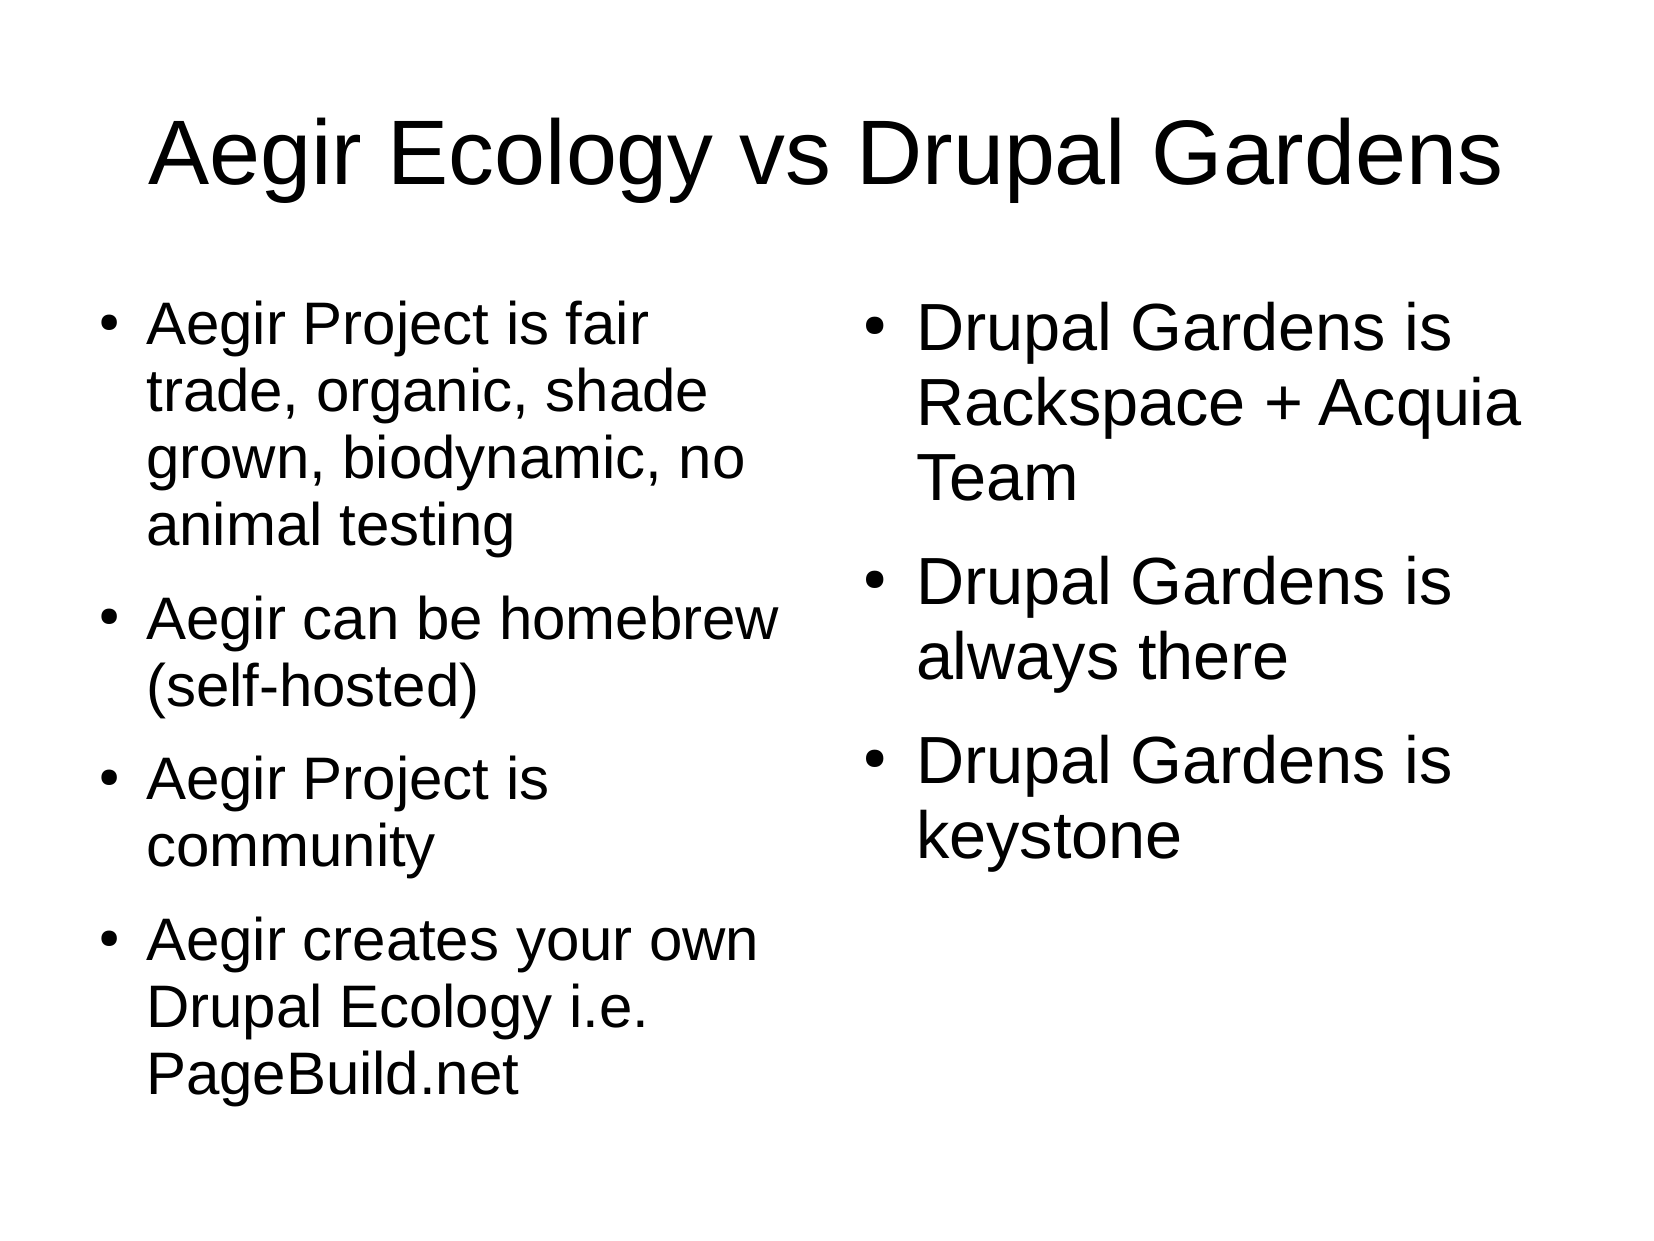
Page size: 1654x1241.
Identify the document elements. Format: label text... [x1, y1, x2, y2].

title Aegir Ecology vs Drupal Gardens [82, 56, 1571, 250]
list Drupal Gardens is Rackspace + Acquia Team Drupal Gardens is always there Drupal Gardens is keystone [845, 290, 1572, 1109]
list Aegir Project is fair trade, organic, shade grown, biodynamic, no animal testing Aegir can be homebrew (self-hosted) Aegir Project is community Aegir creates your own Drupal Ecology i.e. PageBuild.net [82, 290, 809, 1109]
